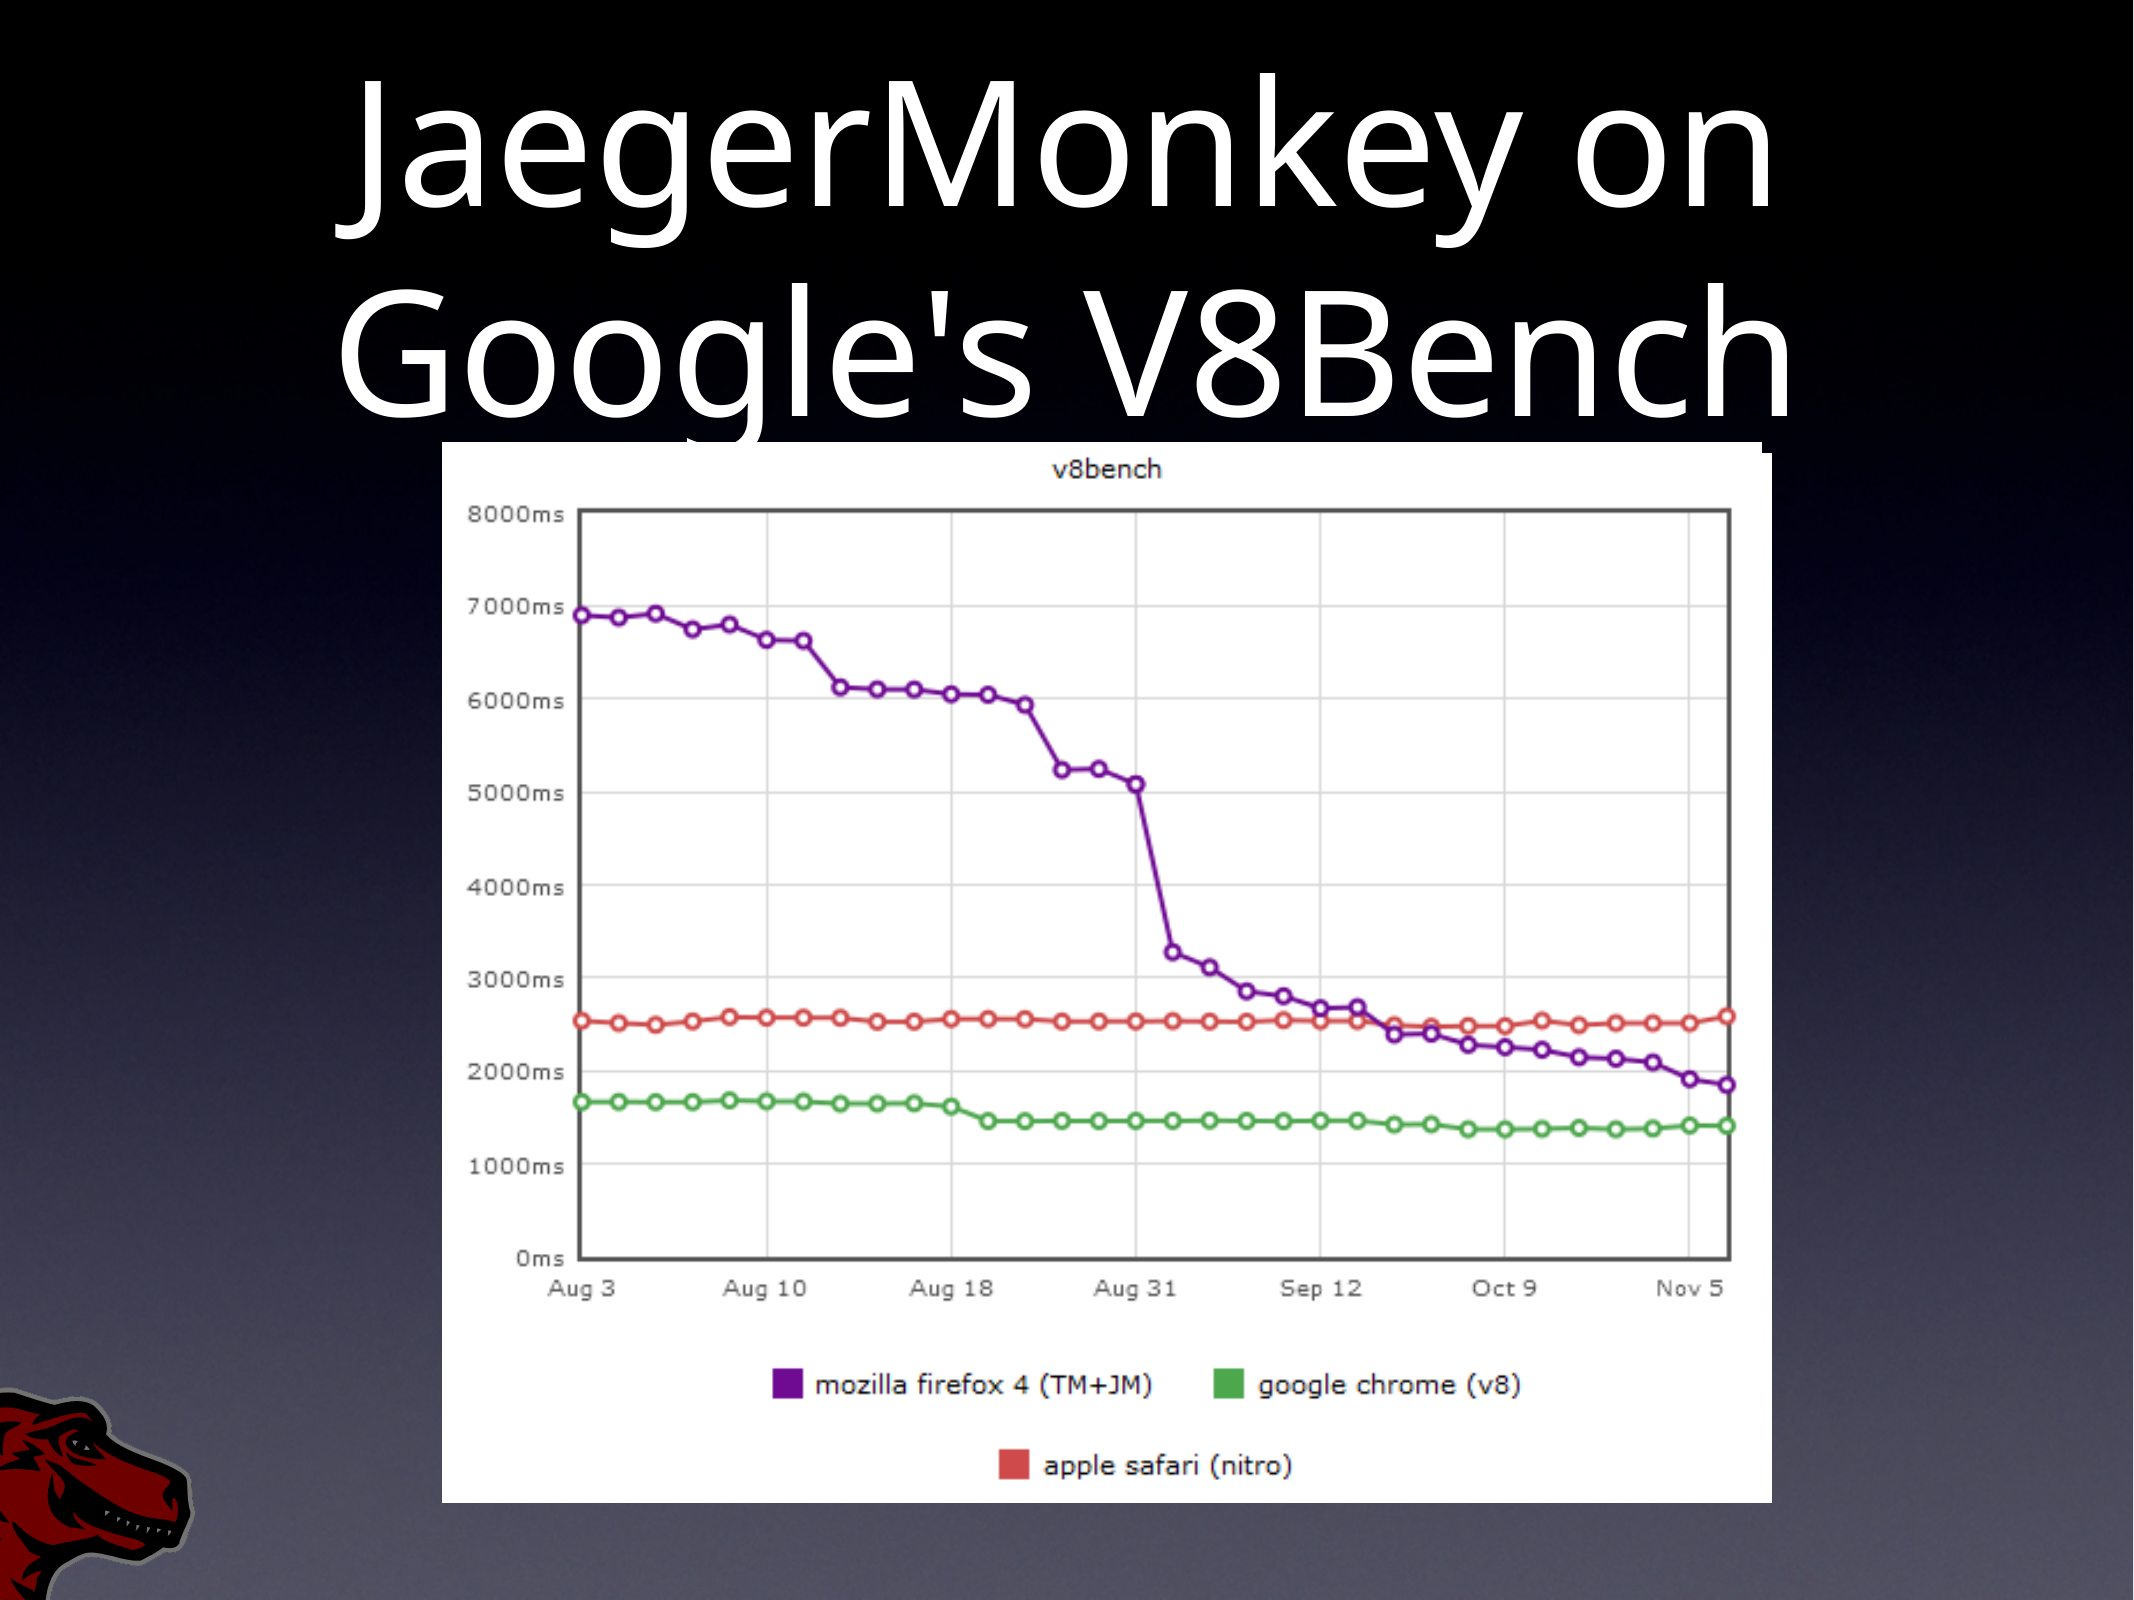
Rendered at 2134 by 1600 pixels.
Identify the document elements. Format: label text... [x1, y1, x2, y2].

picture [0, 0, 2134, 1600]
title JaegerMonkey on Google's V8Bench [208, 23, 1925, 460]
